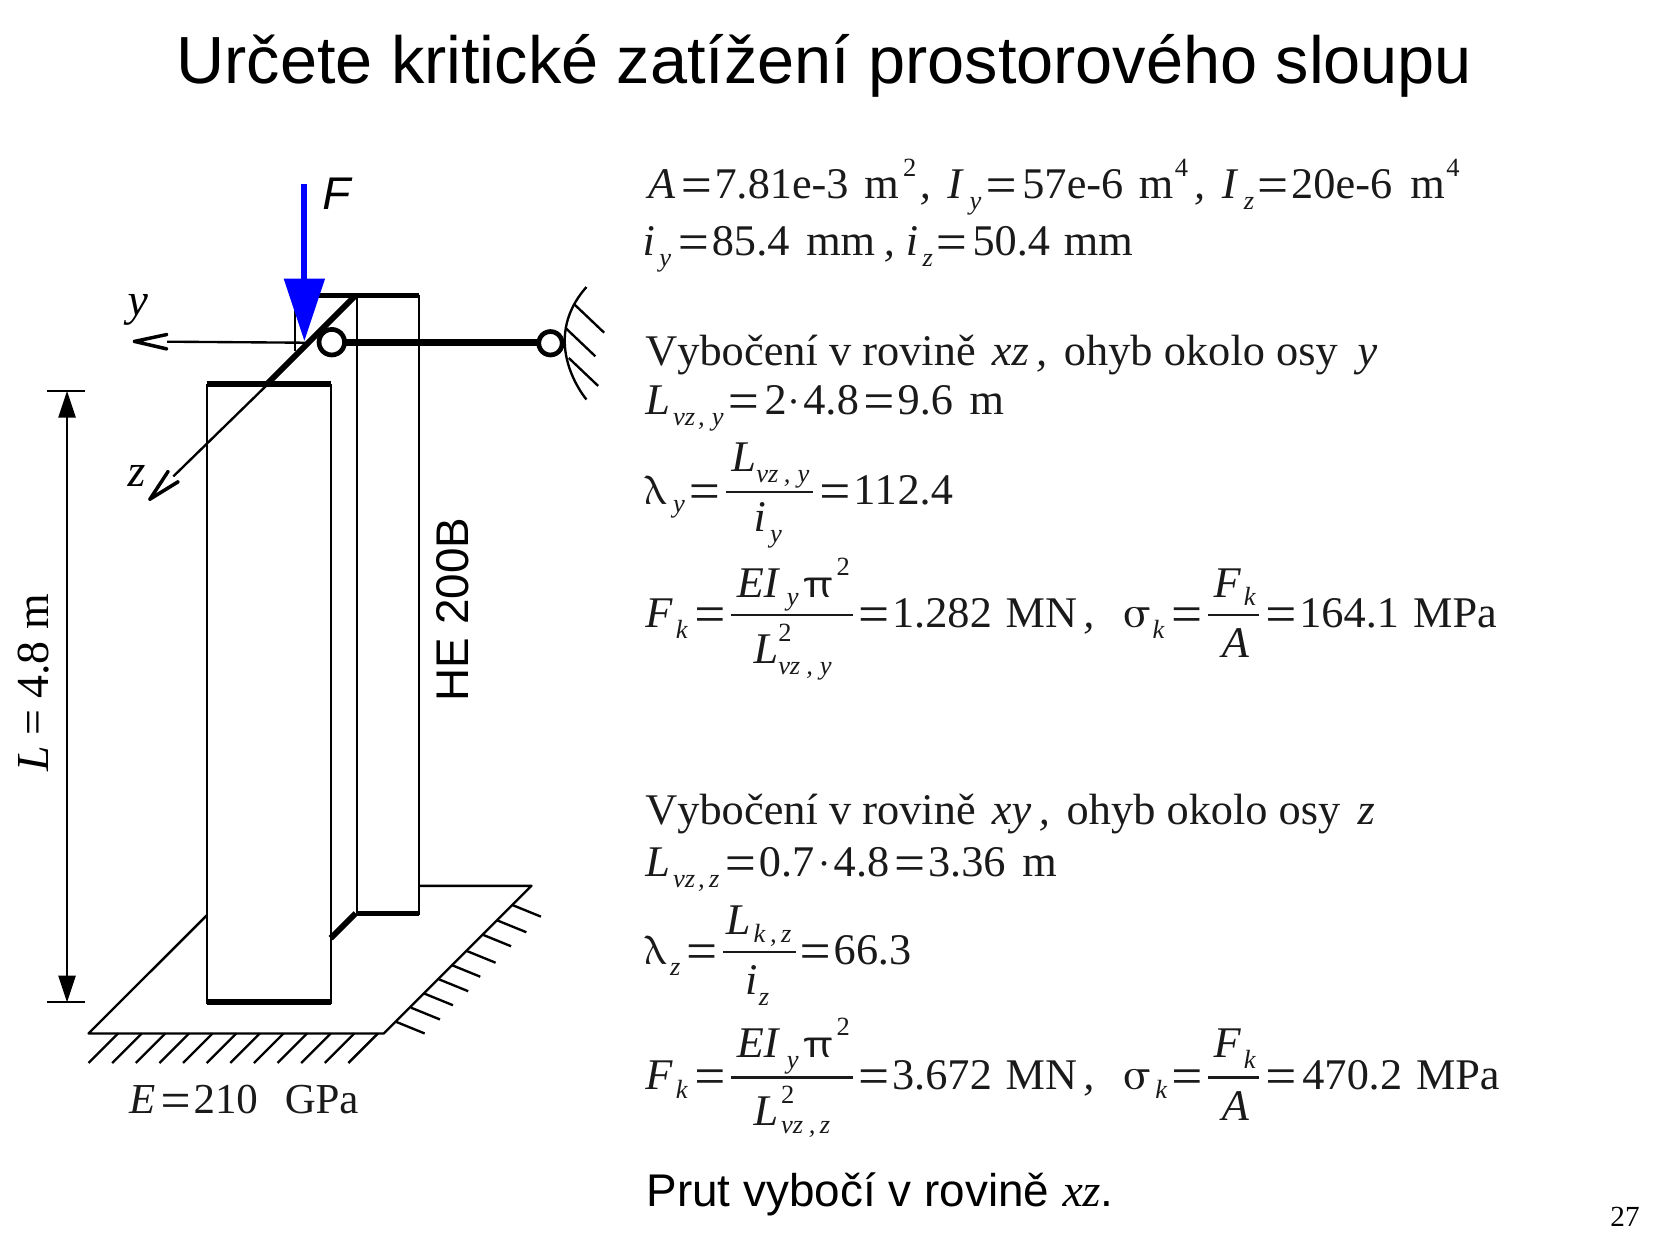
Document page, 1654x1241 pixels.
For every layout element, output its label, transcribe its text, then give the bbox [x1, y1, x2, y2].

text_box F [307, 160, 397, 234]
chart [110, 1075, 371, 1124]
text_box Prut vybočí v rovině xz. [631, 1157, 1459, 1230]
text_box z [112, 438, 169, 523]
text_box y [112, 267, 169, 352]
title Určete kritické zatížení prostorového sloupu [37, 8, 1613, 113]
text_box HE 200B [419, 479, 492, 716]
text_box [538, 331, 563, 355]
chart [625, 786, 1510, 1141]
text_box [319, 329, 345, 355]
text_box L = 4.8 m [0, 578, 71, 787]
text_box z [159, 475, 169, 490]
chart [625, 154, 1508, 680]
